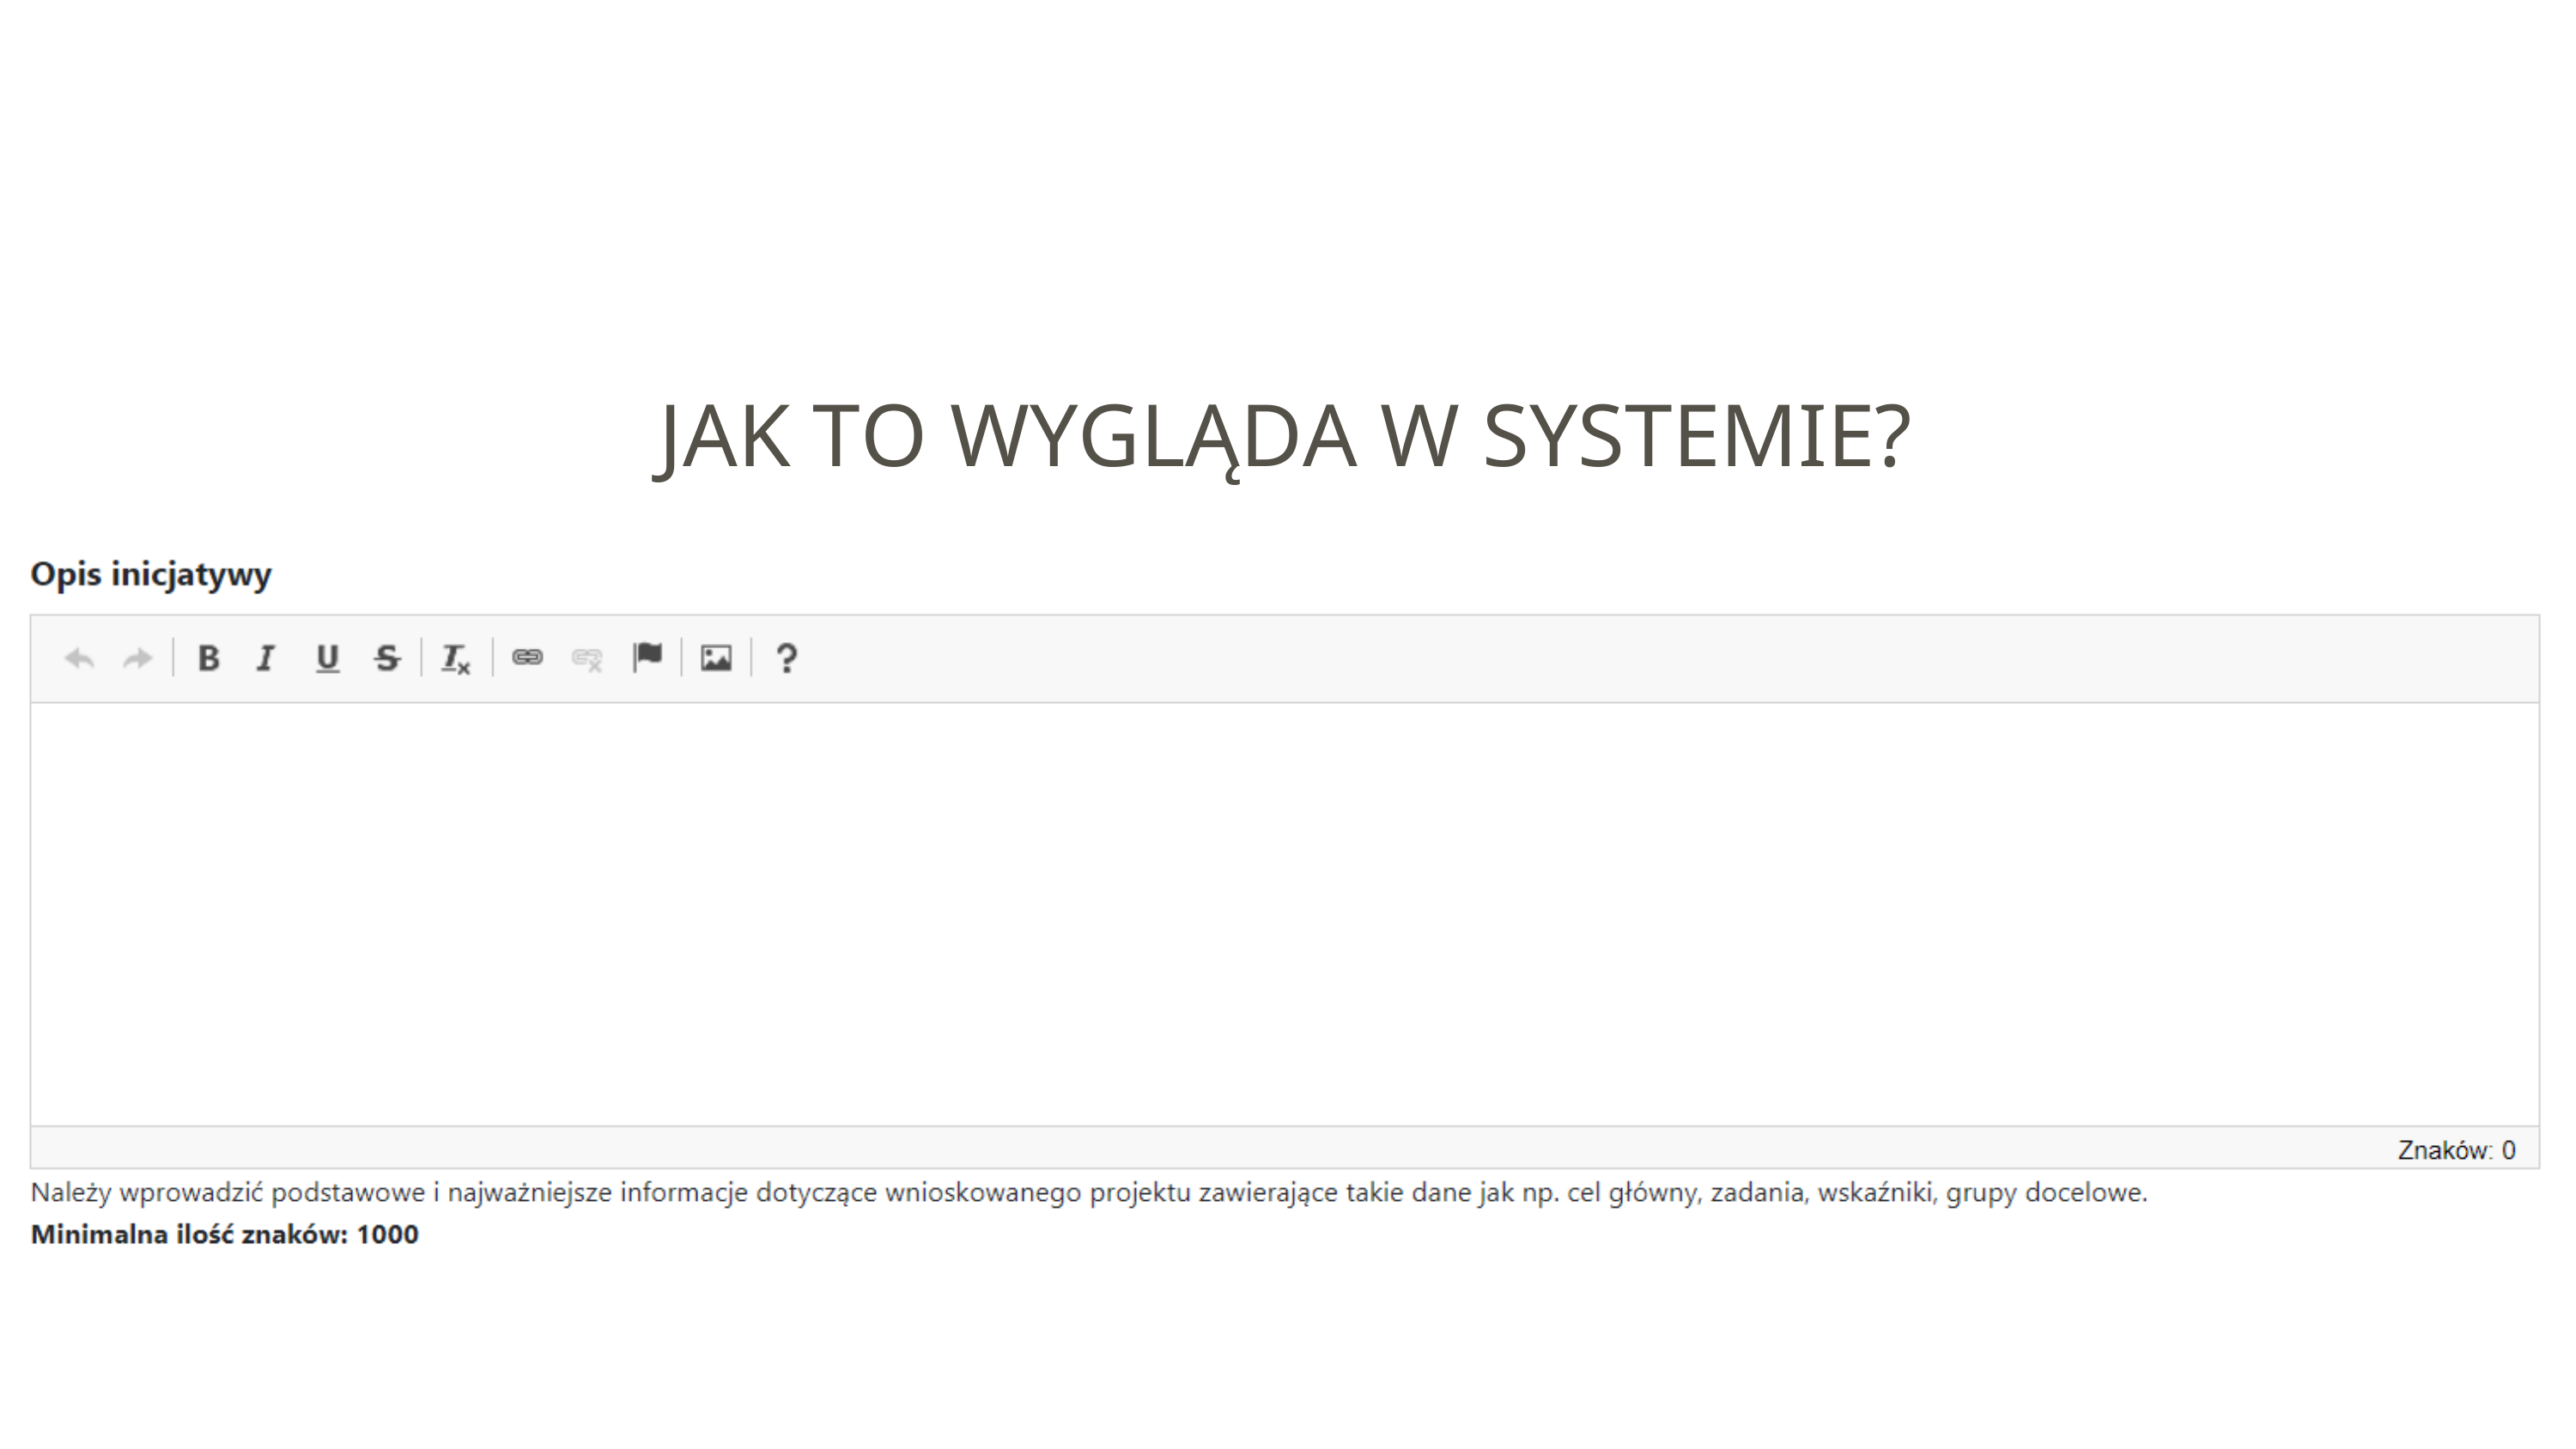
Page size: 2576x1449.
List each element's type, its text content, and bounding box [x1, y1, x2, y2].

text_box JAK TO WYGLĄDA W SYSTEMIE? [590, 374, 1984, 492]
picture [27, 554, 2549, 1249]
